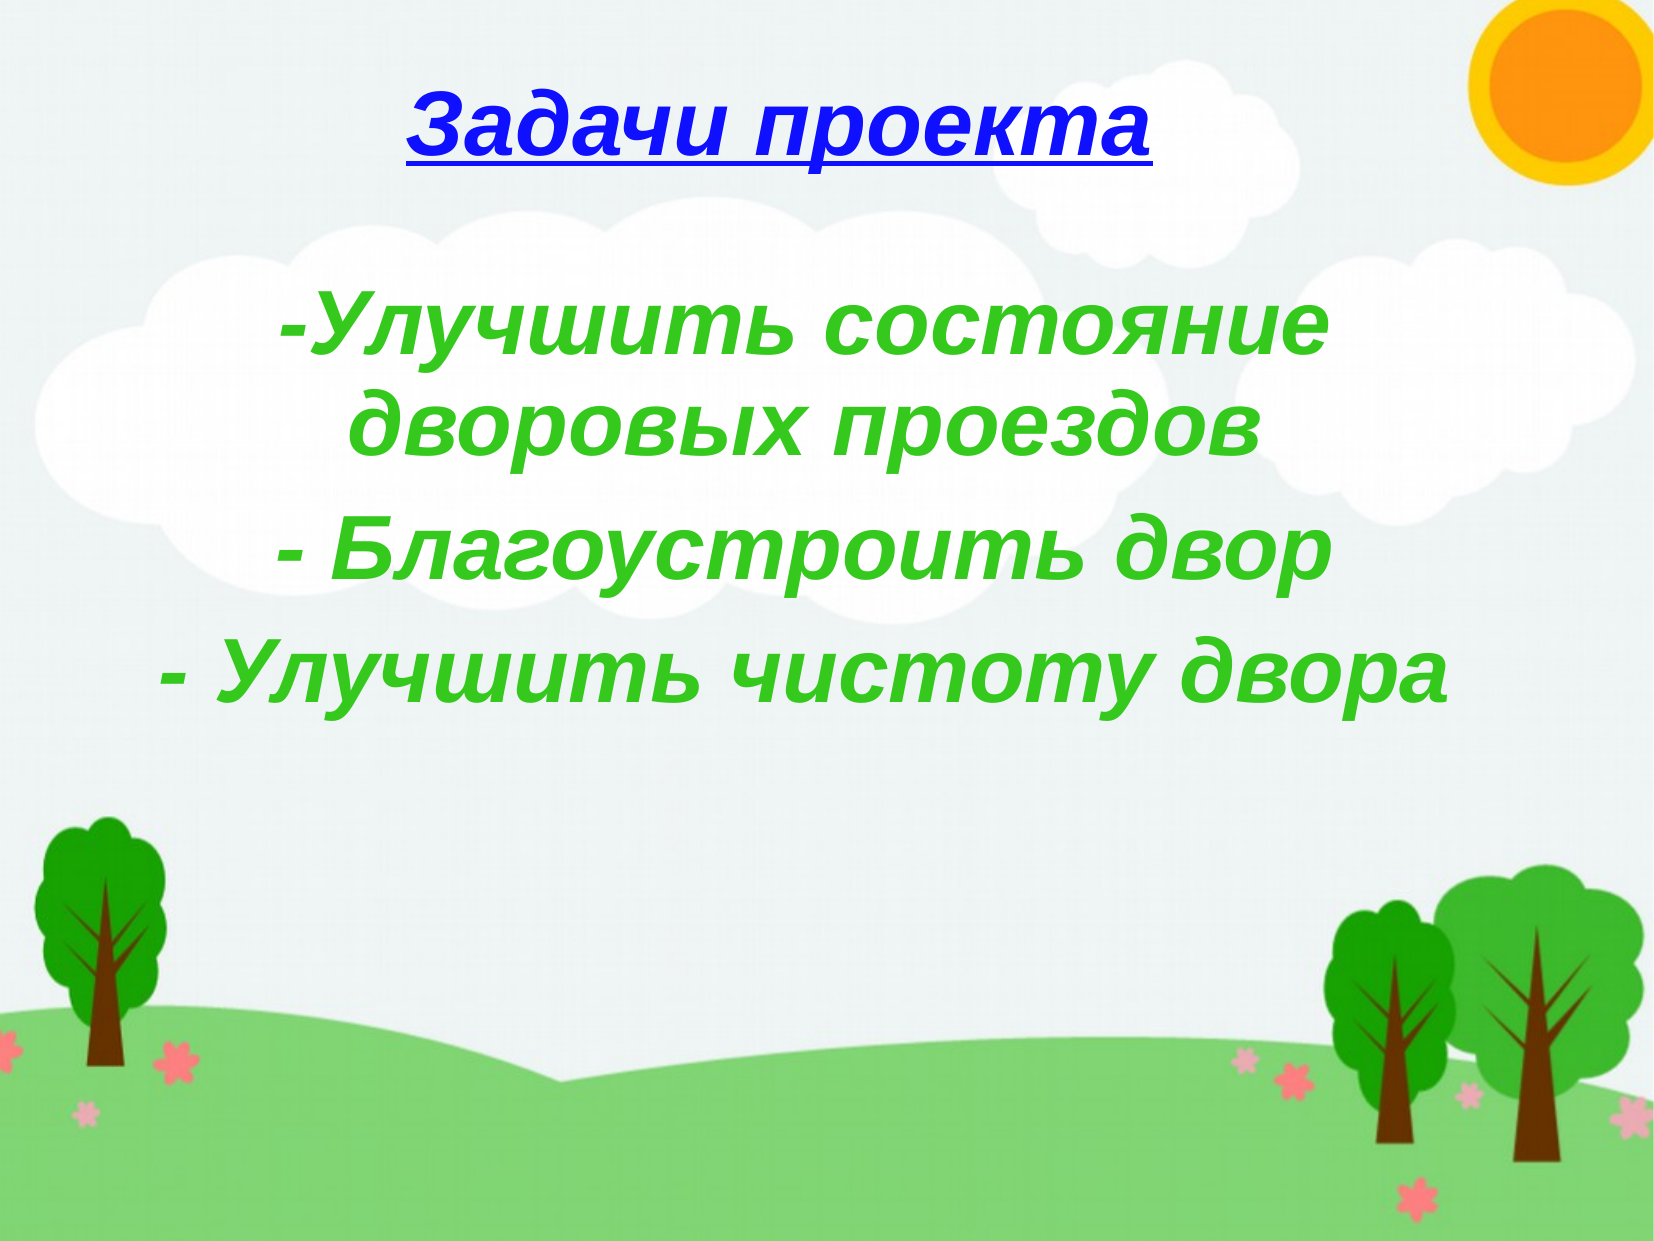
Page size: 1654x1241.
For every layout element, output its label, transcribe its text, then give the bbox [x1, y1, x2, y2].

list -Улучшить состояние дворовых проездов - Благоустроить двор - Улучшить чистоту двора [94, 271, 1465, 756]
picture [0, 0, 1654, 1241]
title Задачи проекта [47, 35, 1512, 213]
